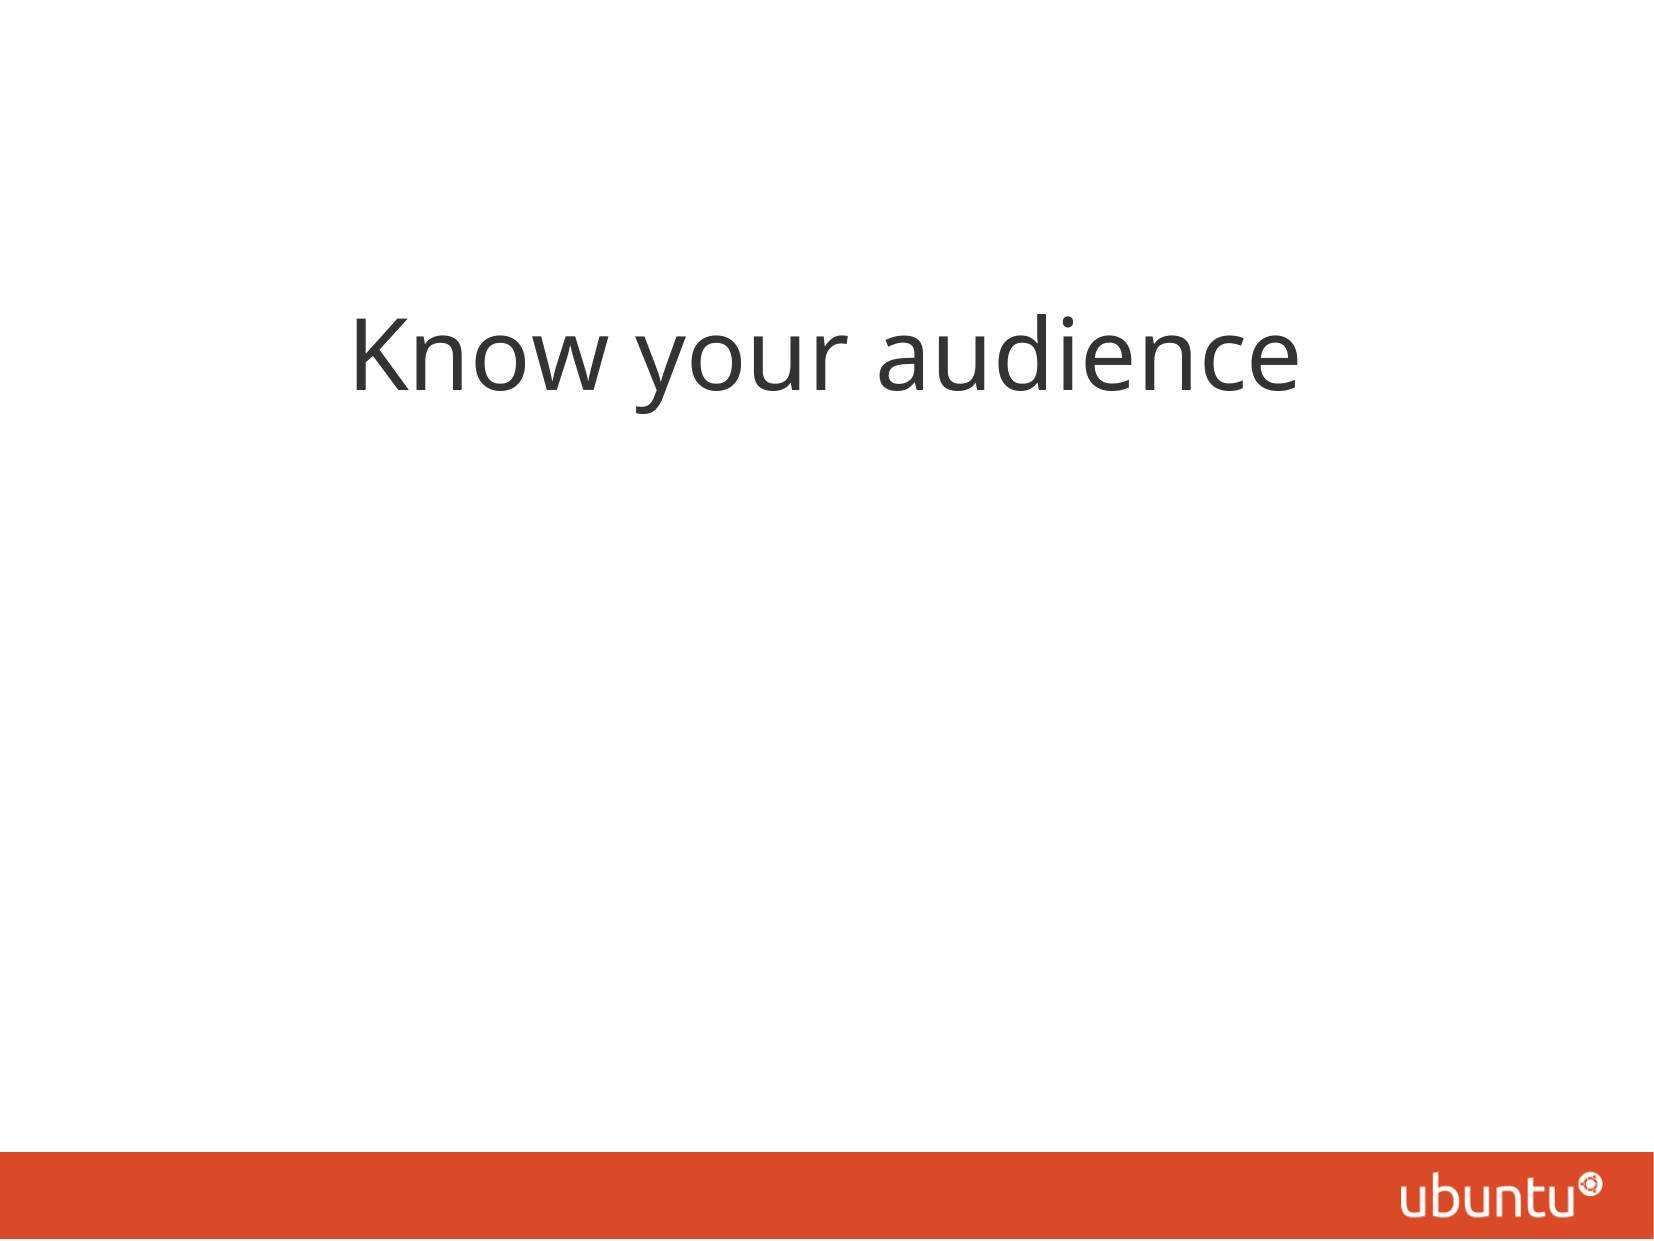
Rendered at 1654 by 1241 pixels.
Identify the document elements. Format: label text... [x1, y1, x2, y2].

title Know your audience [56, 121, 1596, 596]
picture [0, 1152, 1654, 1239]
